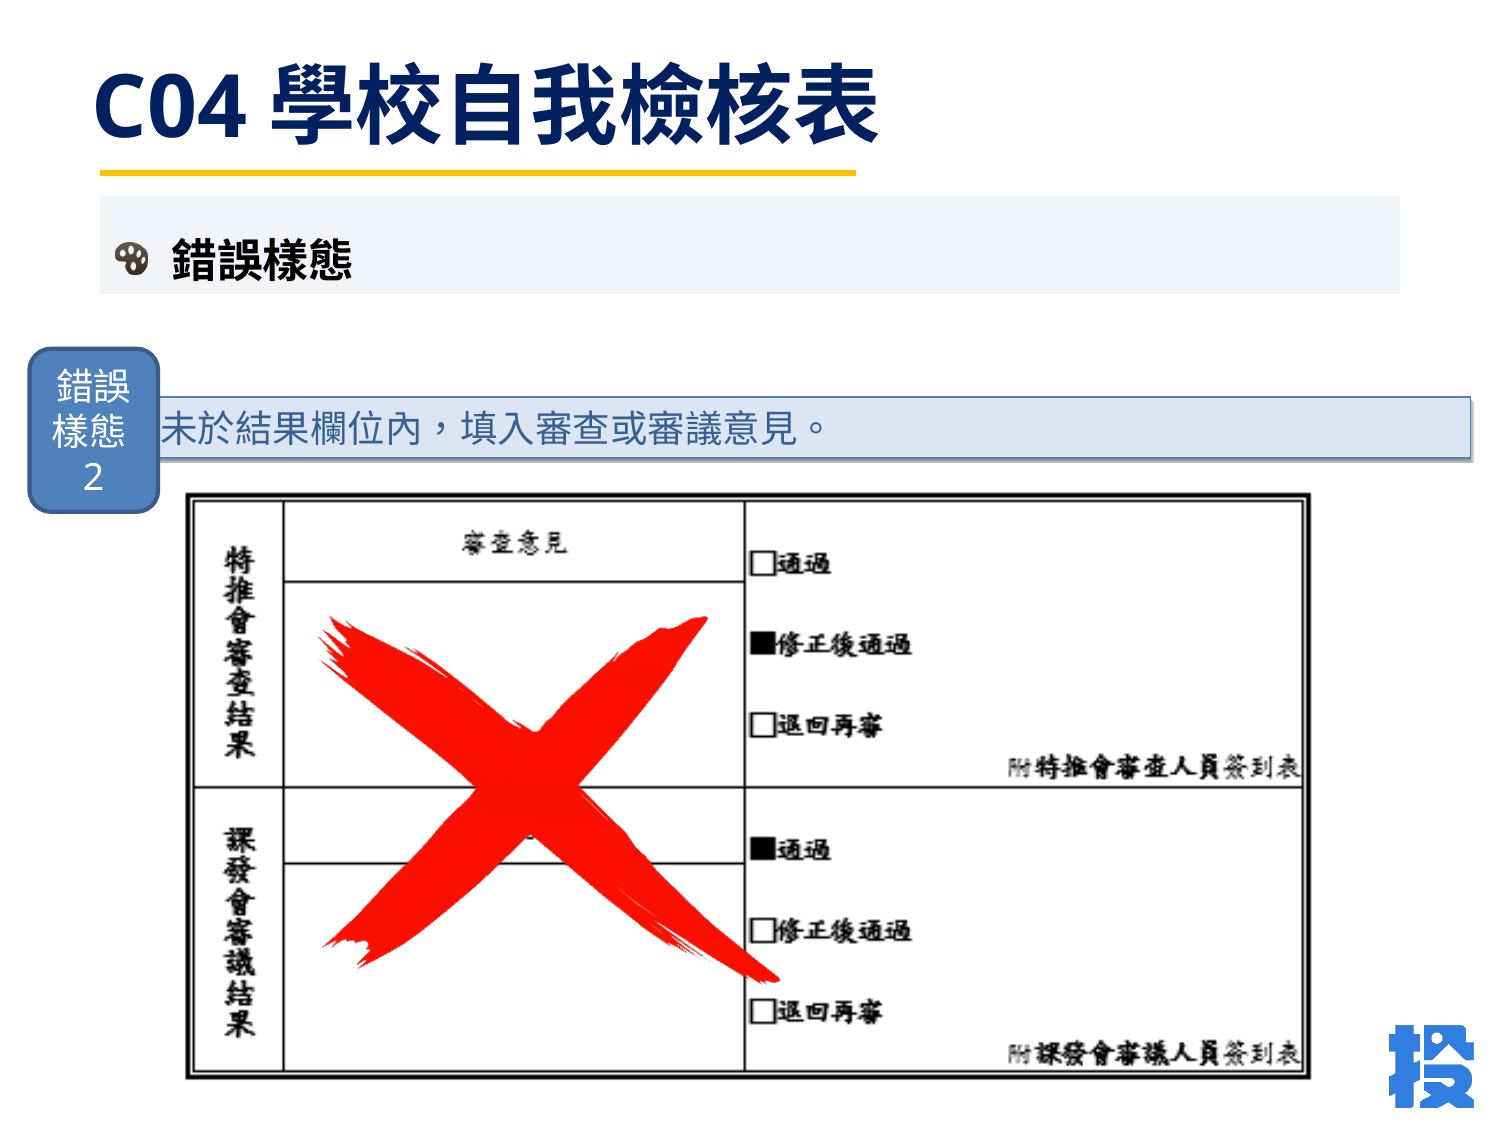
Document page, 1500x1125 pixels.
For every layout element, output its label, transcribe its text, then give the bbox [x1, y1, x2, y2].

text_box 未於結果欄位內，填入審查或審議意見。 [159, 397, 1471, 458]
text_box 錯誤樣態 [100, 196, 1400, 285]
text_box 錯誤樣態2 [29, 348, 159, 512]
picture [1362, 997, 1500, 1125]
picture [177, 482, 1323, 1087]
text_box C04學校自我檢核表 [76, 42, 890, 164]
